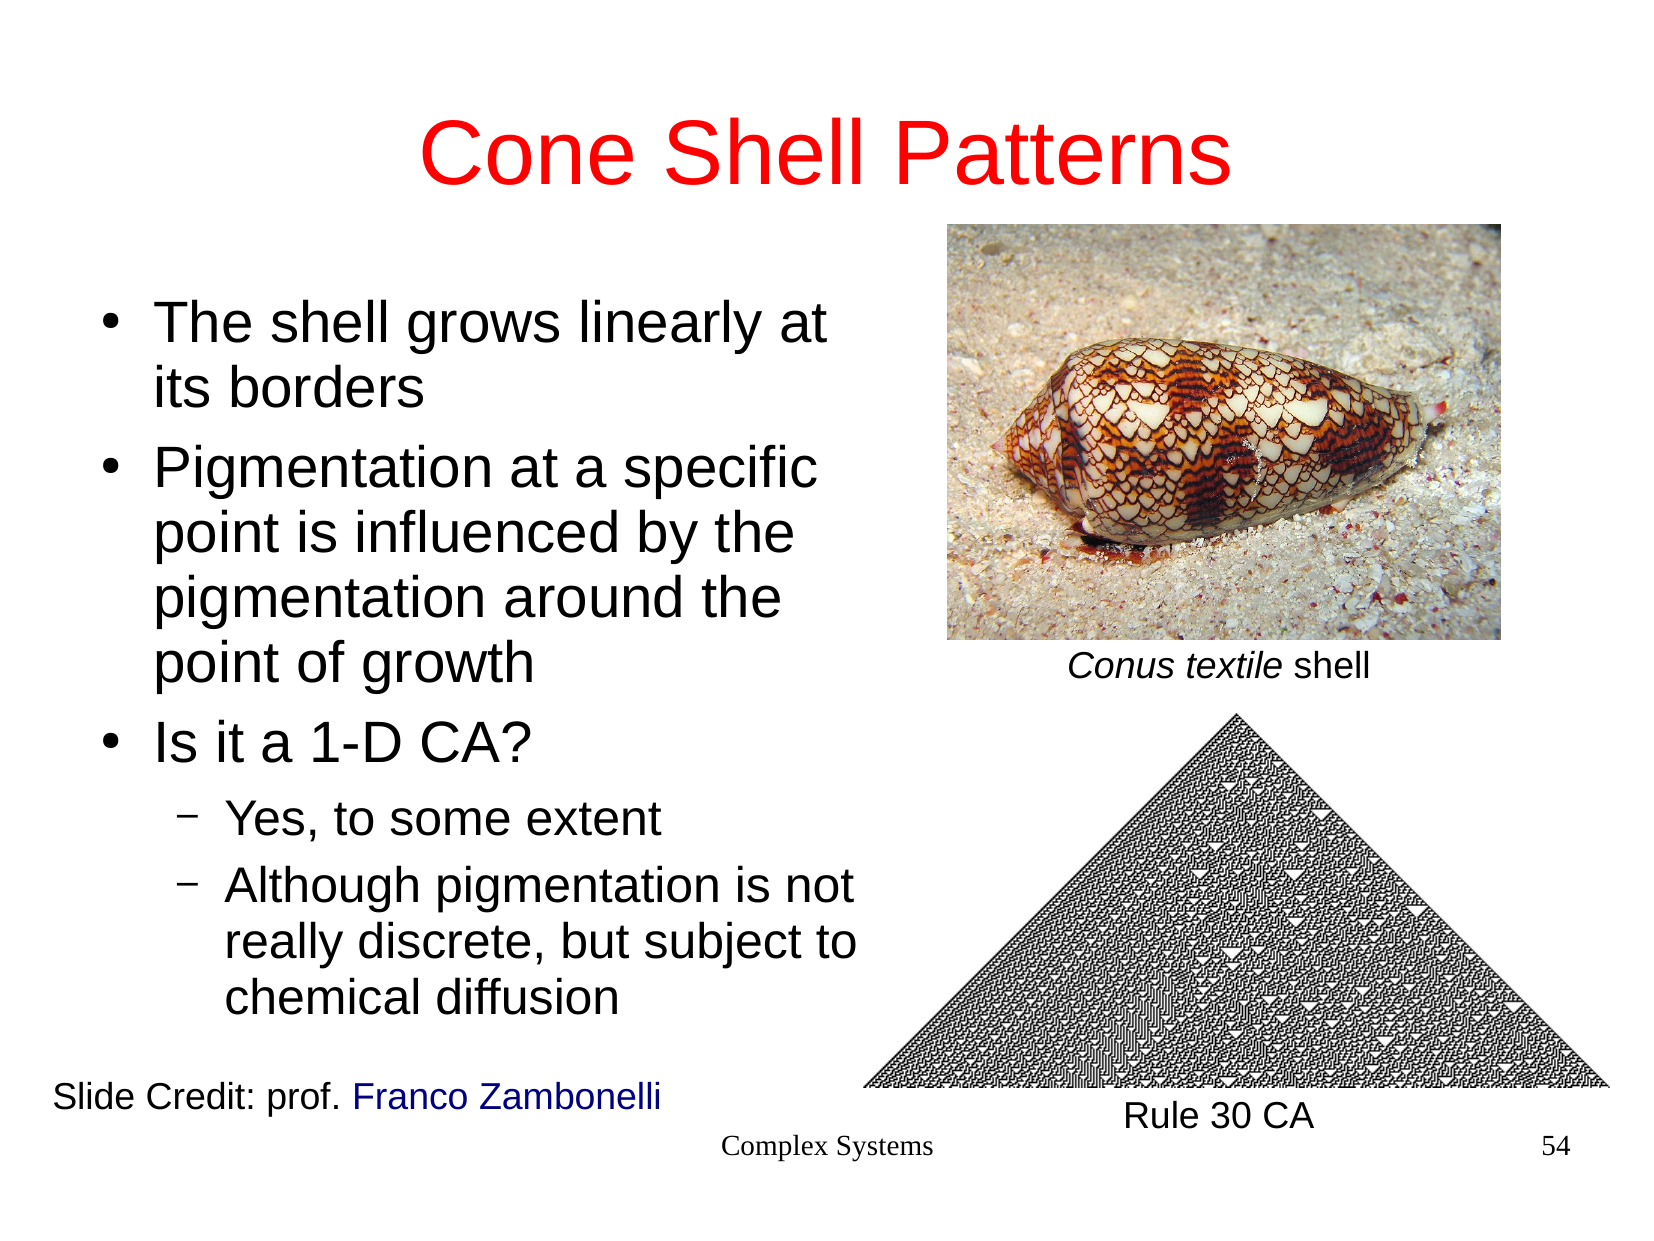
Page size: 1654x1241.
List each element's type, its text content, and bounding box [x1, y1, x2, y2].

picture [947, 224, 1501, 637]
text_box Conus textile shell [937, 637, 1501, 695]
title Cone Shell Patterns [82, 49, 1571, 257]
list The shell grows linearly at its borders Pigmentation at a specific point is influenced by the pigmentation around the point of growth Is it a 1-D CA? Yes, to some extent Although pigmentation is not really discrete, but subject to chemical diffusion [82, 290, 901, 1109]
text_box Slide Credit: prof. Franco Zambonelli [37, 1068, 677, 1126]
text_box Rule 30 CA [862, 1087, 1576, 1145]
picture [862, 712, 1613, 1088]
